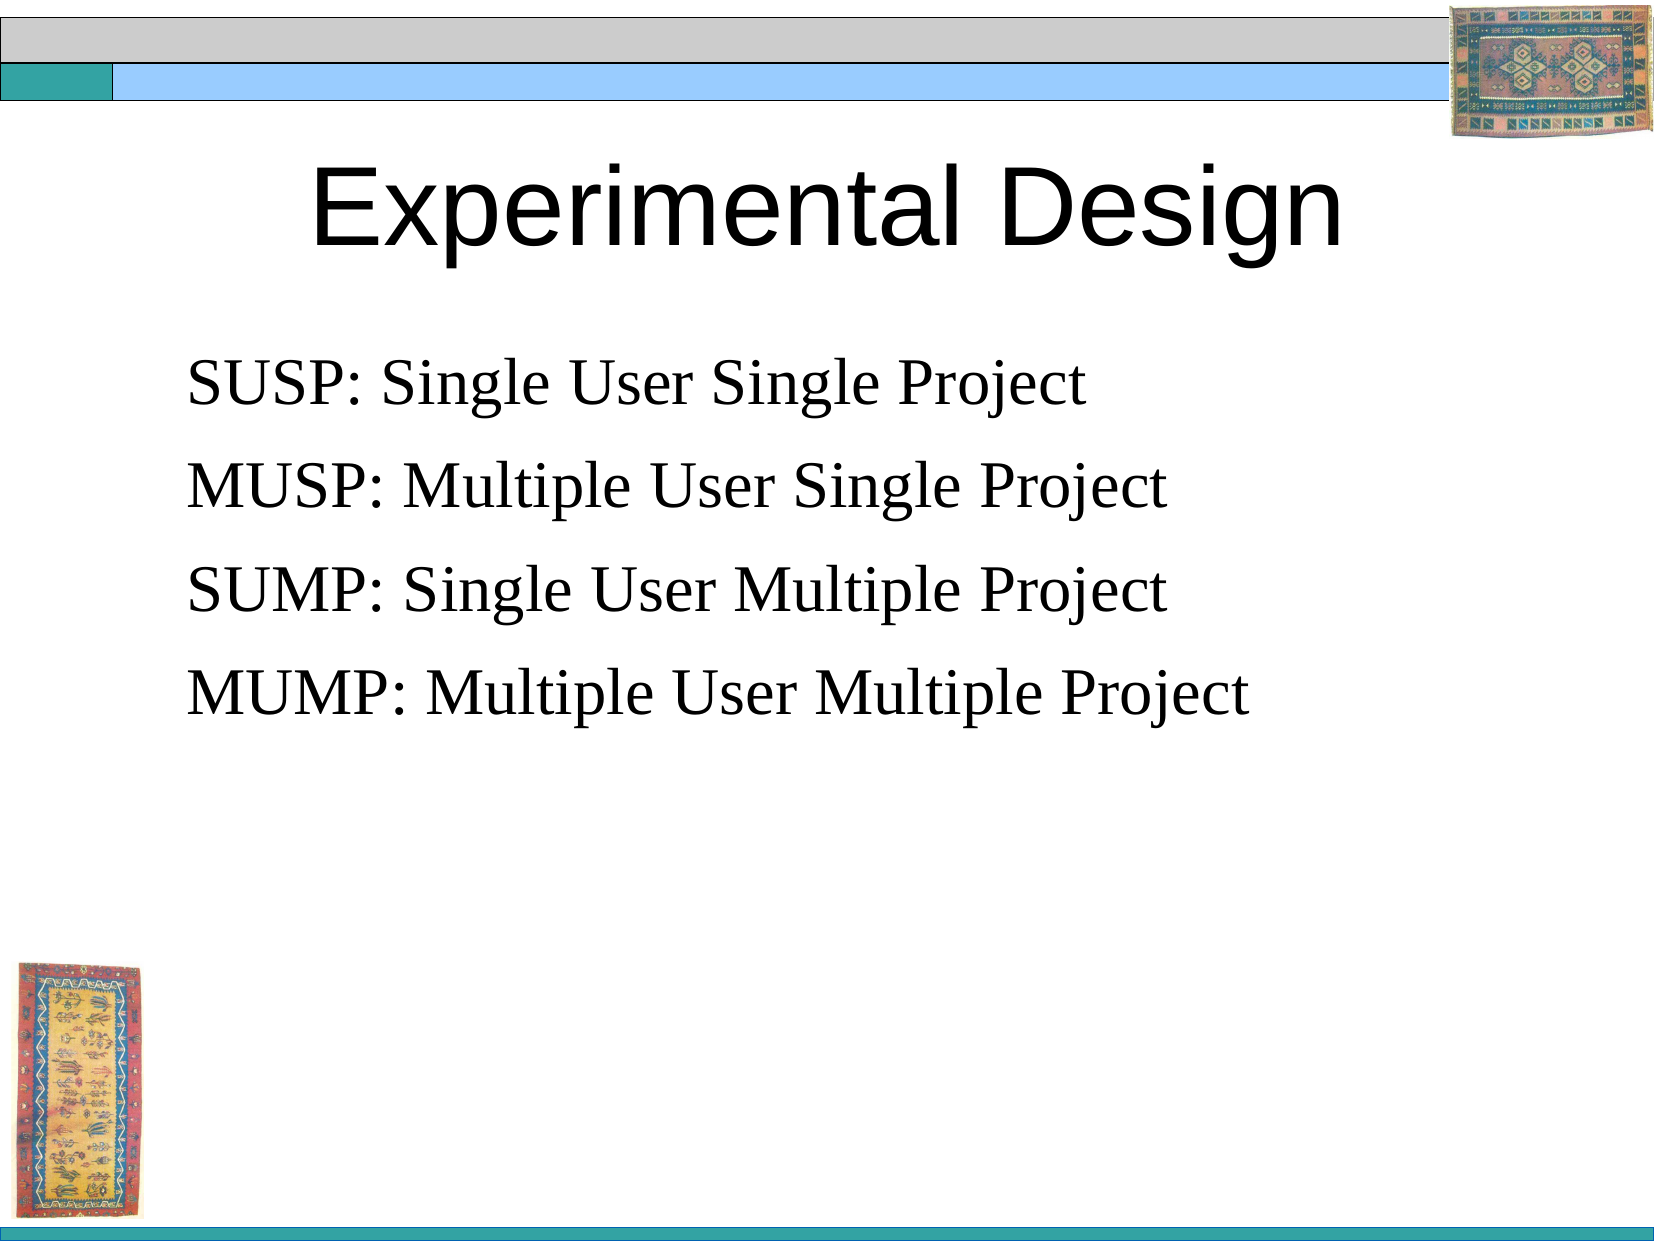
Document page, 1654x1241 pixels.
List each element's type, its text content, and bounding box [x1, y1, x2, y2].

list SUSP: Single User Single Project MUSP: Multiple User Single Project SUMP: Single User Multiple Project MUMP: Multiple User Multiple Project [168, 344, 1581, 1112]
title Experimental Design [121, 110, 1534, 303]
picture [12, 962, 144, 1219]
picture [1449, 5, 1654, 139]
